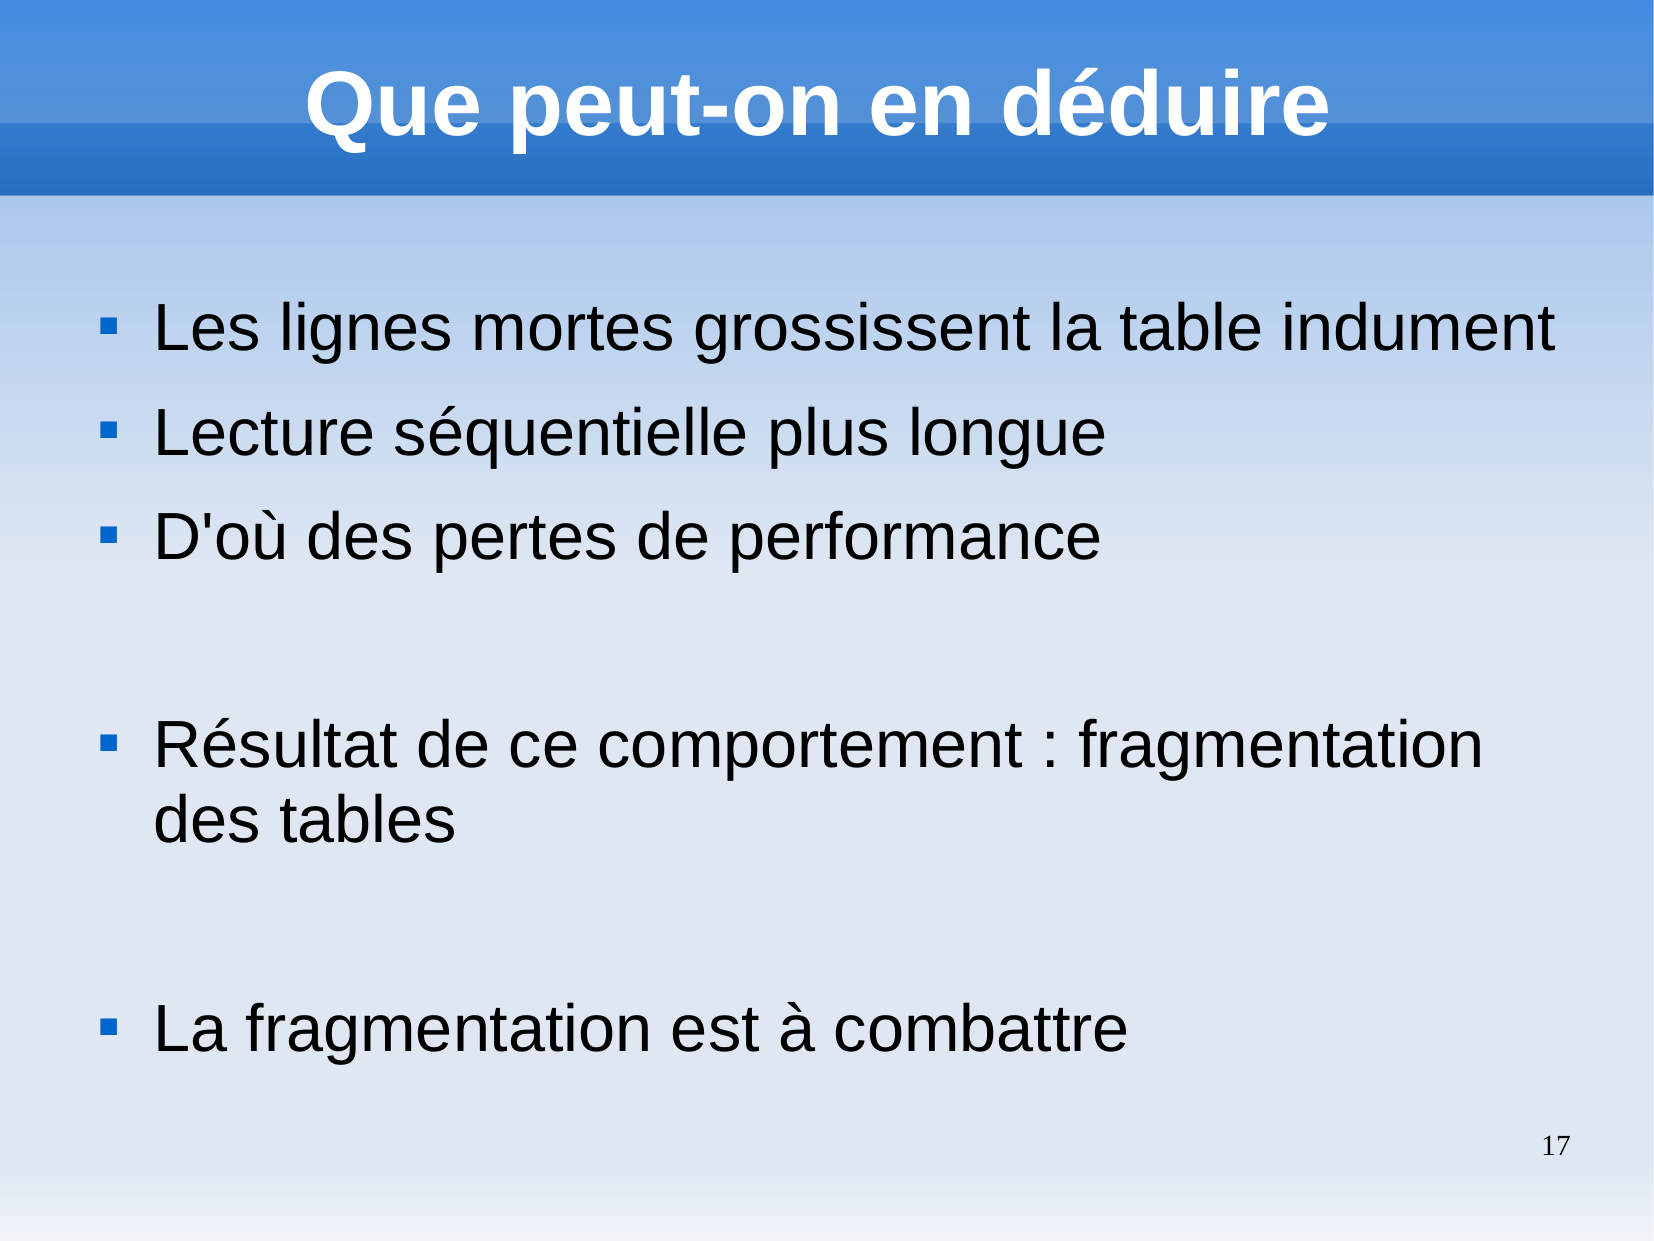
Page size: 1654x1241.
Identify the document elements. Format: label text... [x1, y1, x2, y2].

picture [0, 0, 1654, 1241]
list Les lignes mortes grossissent la table indument Lecture séquentielle plus longue D'où des pertes de performance Résultat de ce comportement : fragmentation des tables La fragmentation est à combattre [82, 290, 1571, 1094]
title Que peut-on en déduire [76, 7, 1565, 200]
